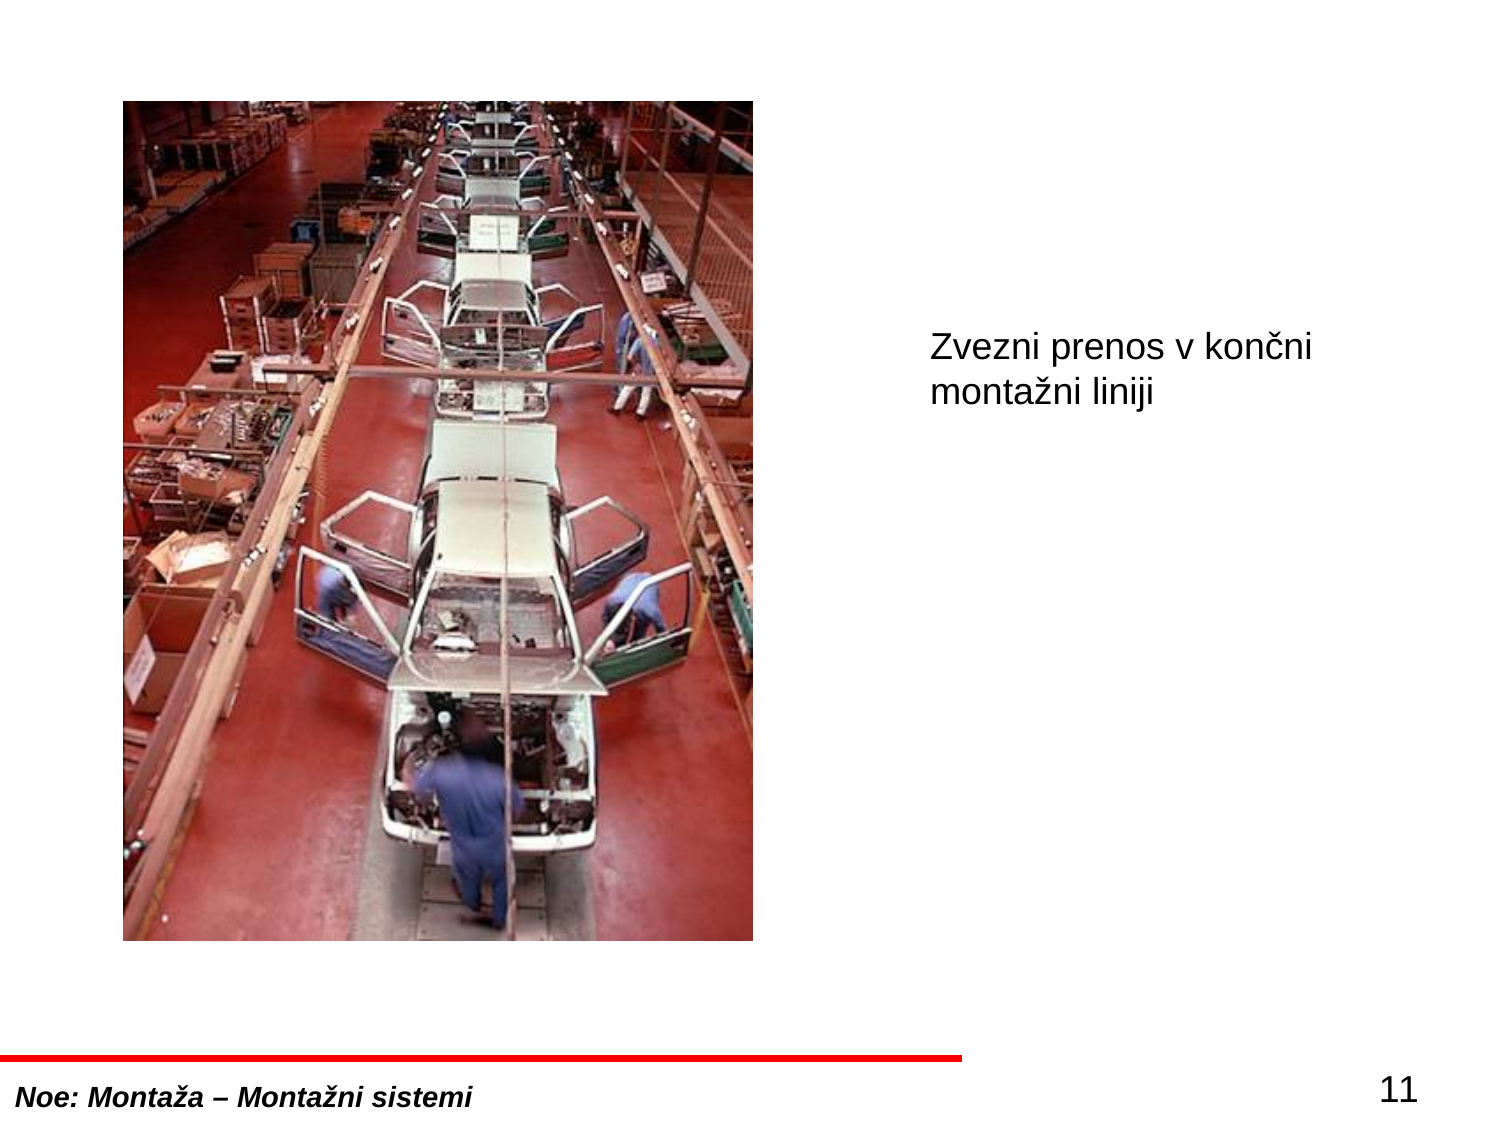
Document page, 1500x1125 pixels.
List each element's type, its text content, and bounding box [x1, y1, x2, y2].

text_box Zvezni prenos v končni montažni liniji [915, 314, 1424, 420]
picture [123, 101, 753, 941]
